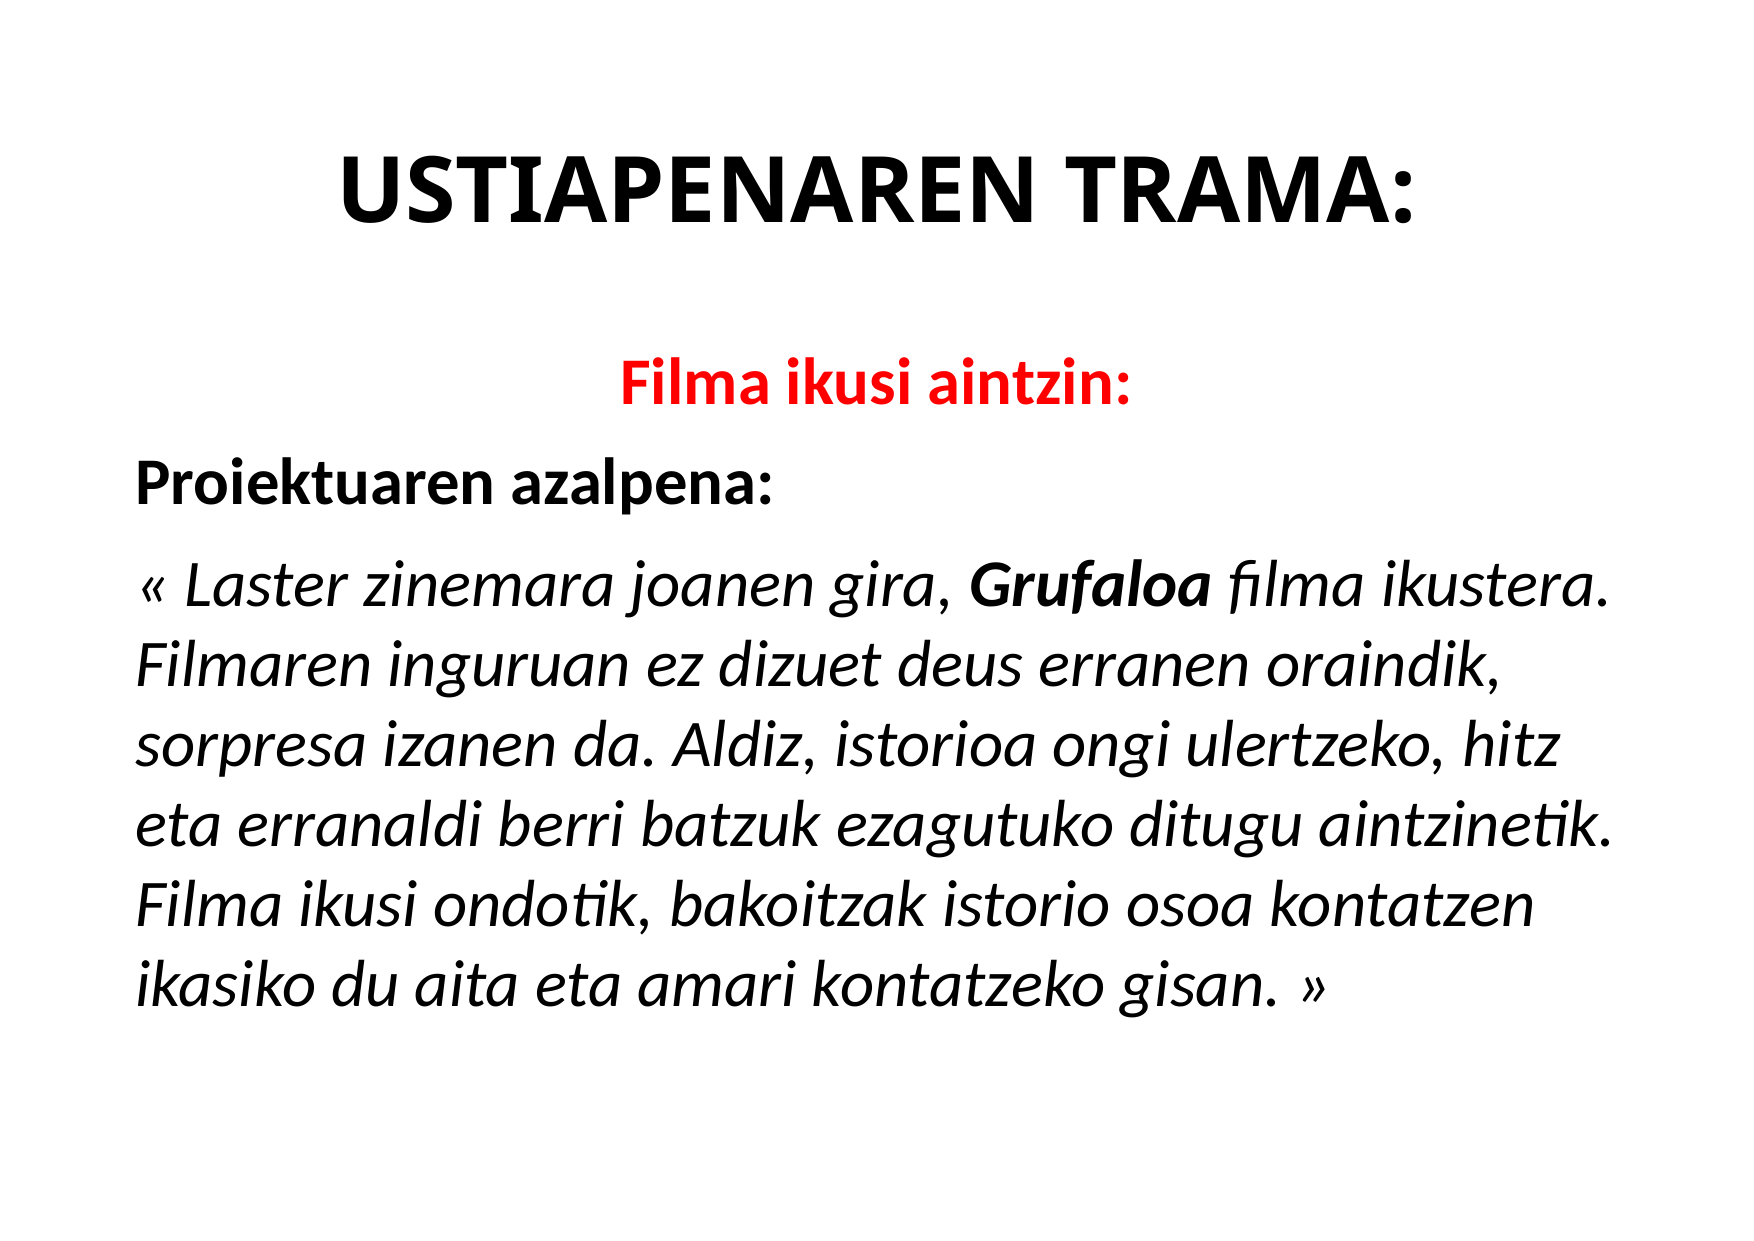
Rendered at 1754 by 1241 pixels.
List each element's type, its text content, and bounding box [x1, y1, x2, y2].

text_box USTIAPENAREN TRAMA: [120, 65, 1634, 306]
text_box Filma ikusi aintzin: Proiektuaren azalpena: « Laster zinemara joanen gira, Grufaloa filma ikustera. Filmaren inguruan ez dizuet deus erranen oraindik, sorpresa izanen da. Aldiz, istorioa ongi ulertzeko, hitz eta erranaldi berri batzuk ezagutuko ditugu aintzinetik. Filma ikusi ondotik, bakoitzak istorio osoa kontatzen ikasiko du aita eta amari kontatzeko gisan. » [120, 330, 1634, 1117]
